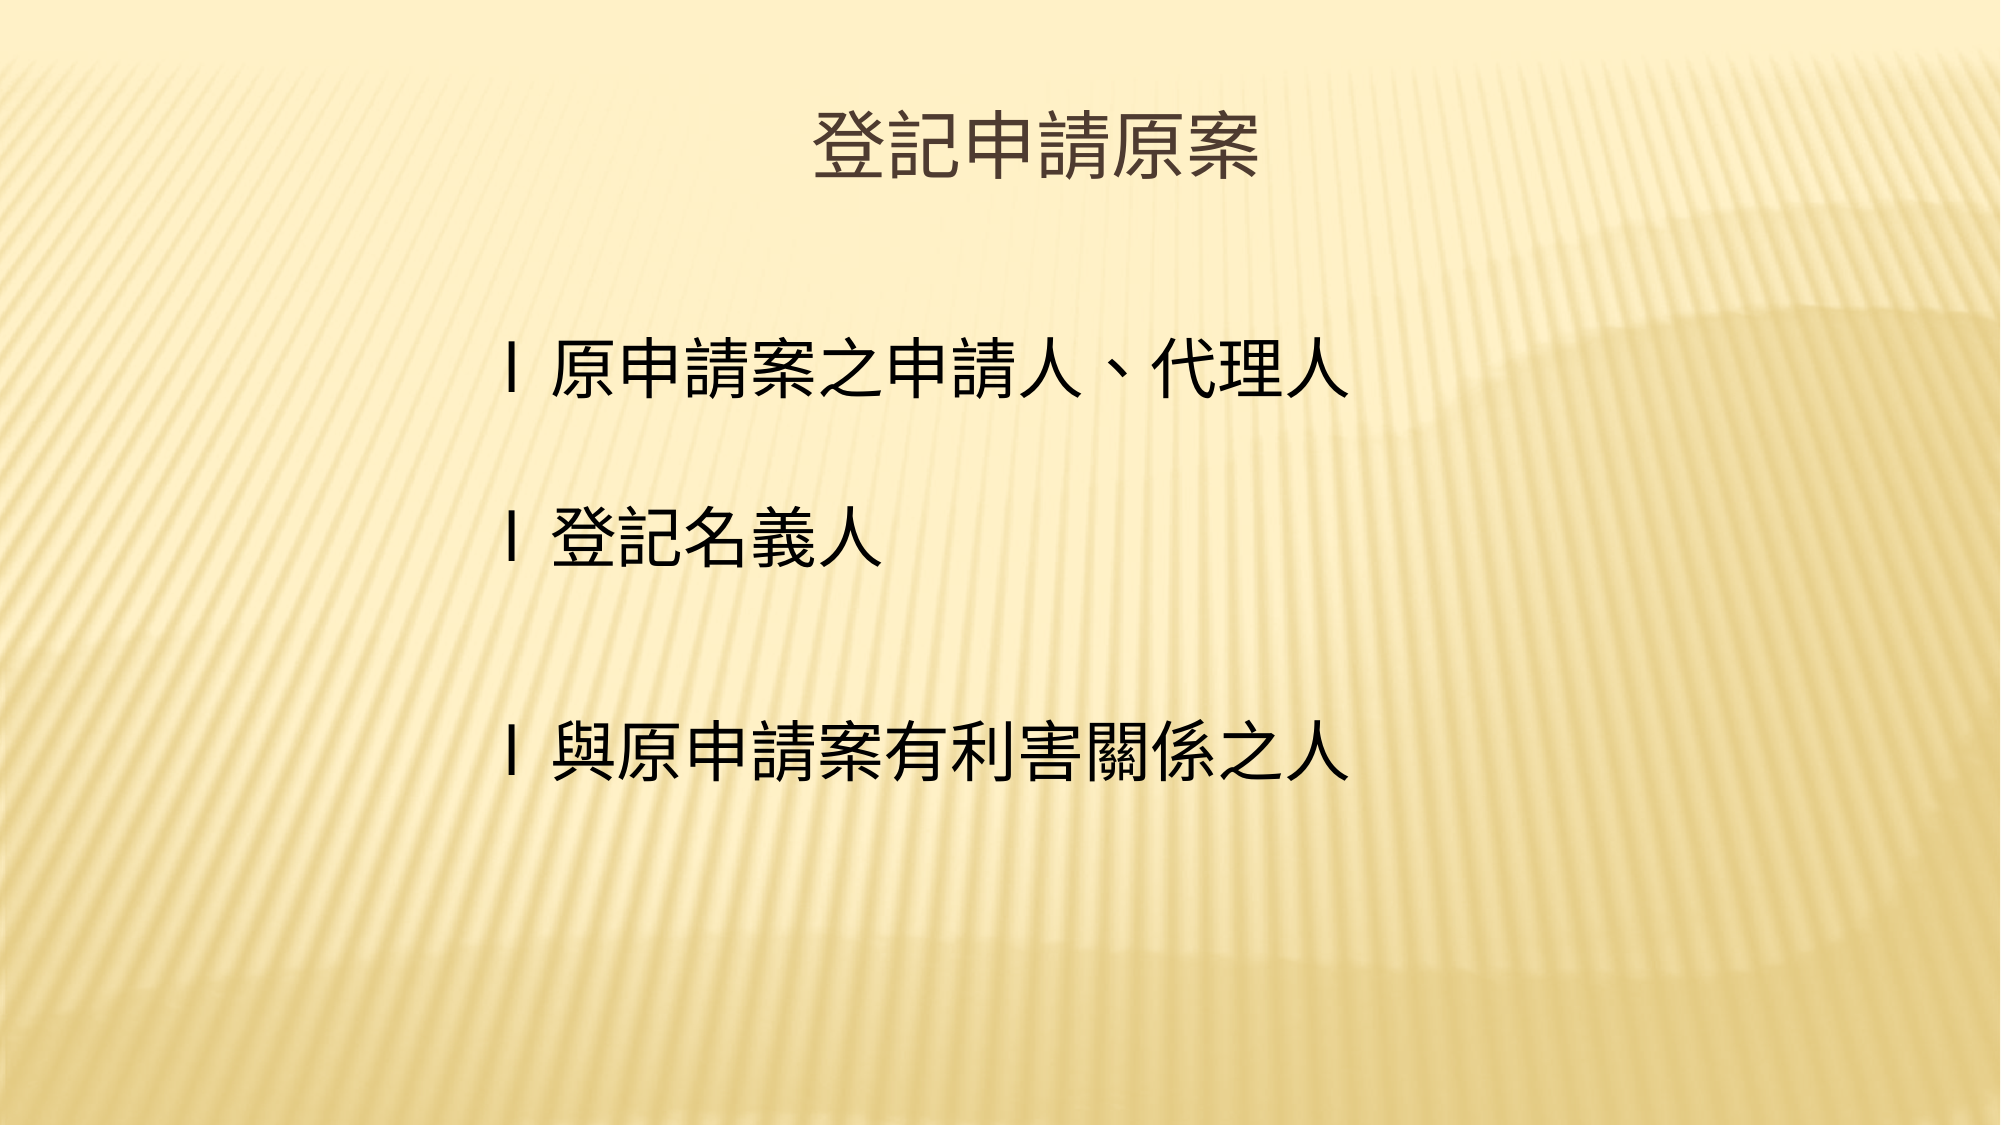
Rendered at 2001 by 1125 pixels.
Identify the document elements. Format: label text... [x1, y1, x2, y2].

text_box 與原申請案有利害關係之人 [488, 702, 1781, 799]
text_box 登記名義人 [488, 488, 1603, 585]
text_box 原申請案之申請人、代理人 [488, 319, 1823, 416]
title 登記申請原案 [66, 75, 1967, 214]
